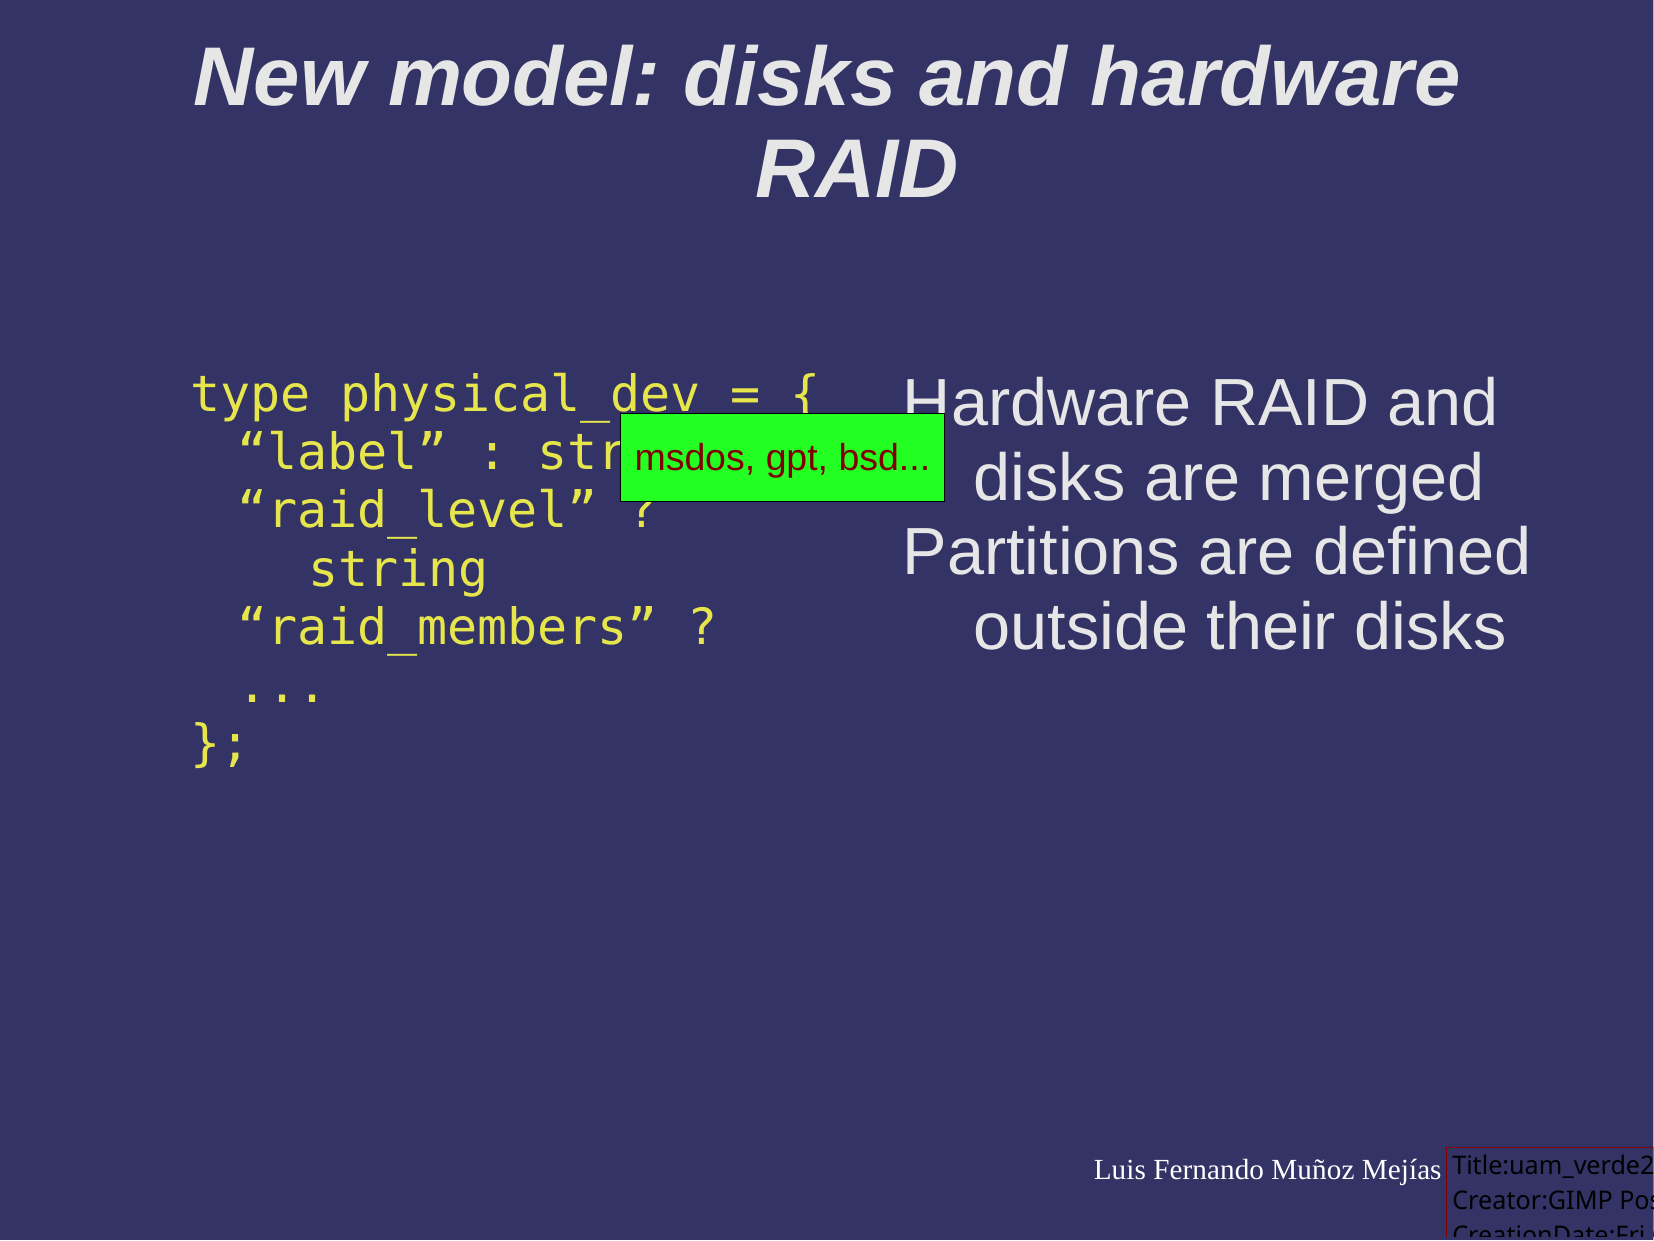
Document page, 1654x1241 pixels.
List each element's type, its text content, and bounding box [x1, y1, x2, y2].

title New model: disks and hardware RAID [121, 0, 1534, 249]
text_box msdos, gpt, bsd... [620, 413, 945, 502]
list type physical_dev = { “label” : string “raid_level” ? string “raid_members” ? ... }; [178, 364, 858, 1147]
list Hardware RAID and disks are merged Partitions are defined outside their disks [891, 364, 1570, 1147]
